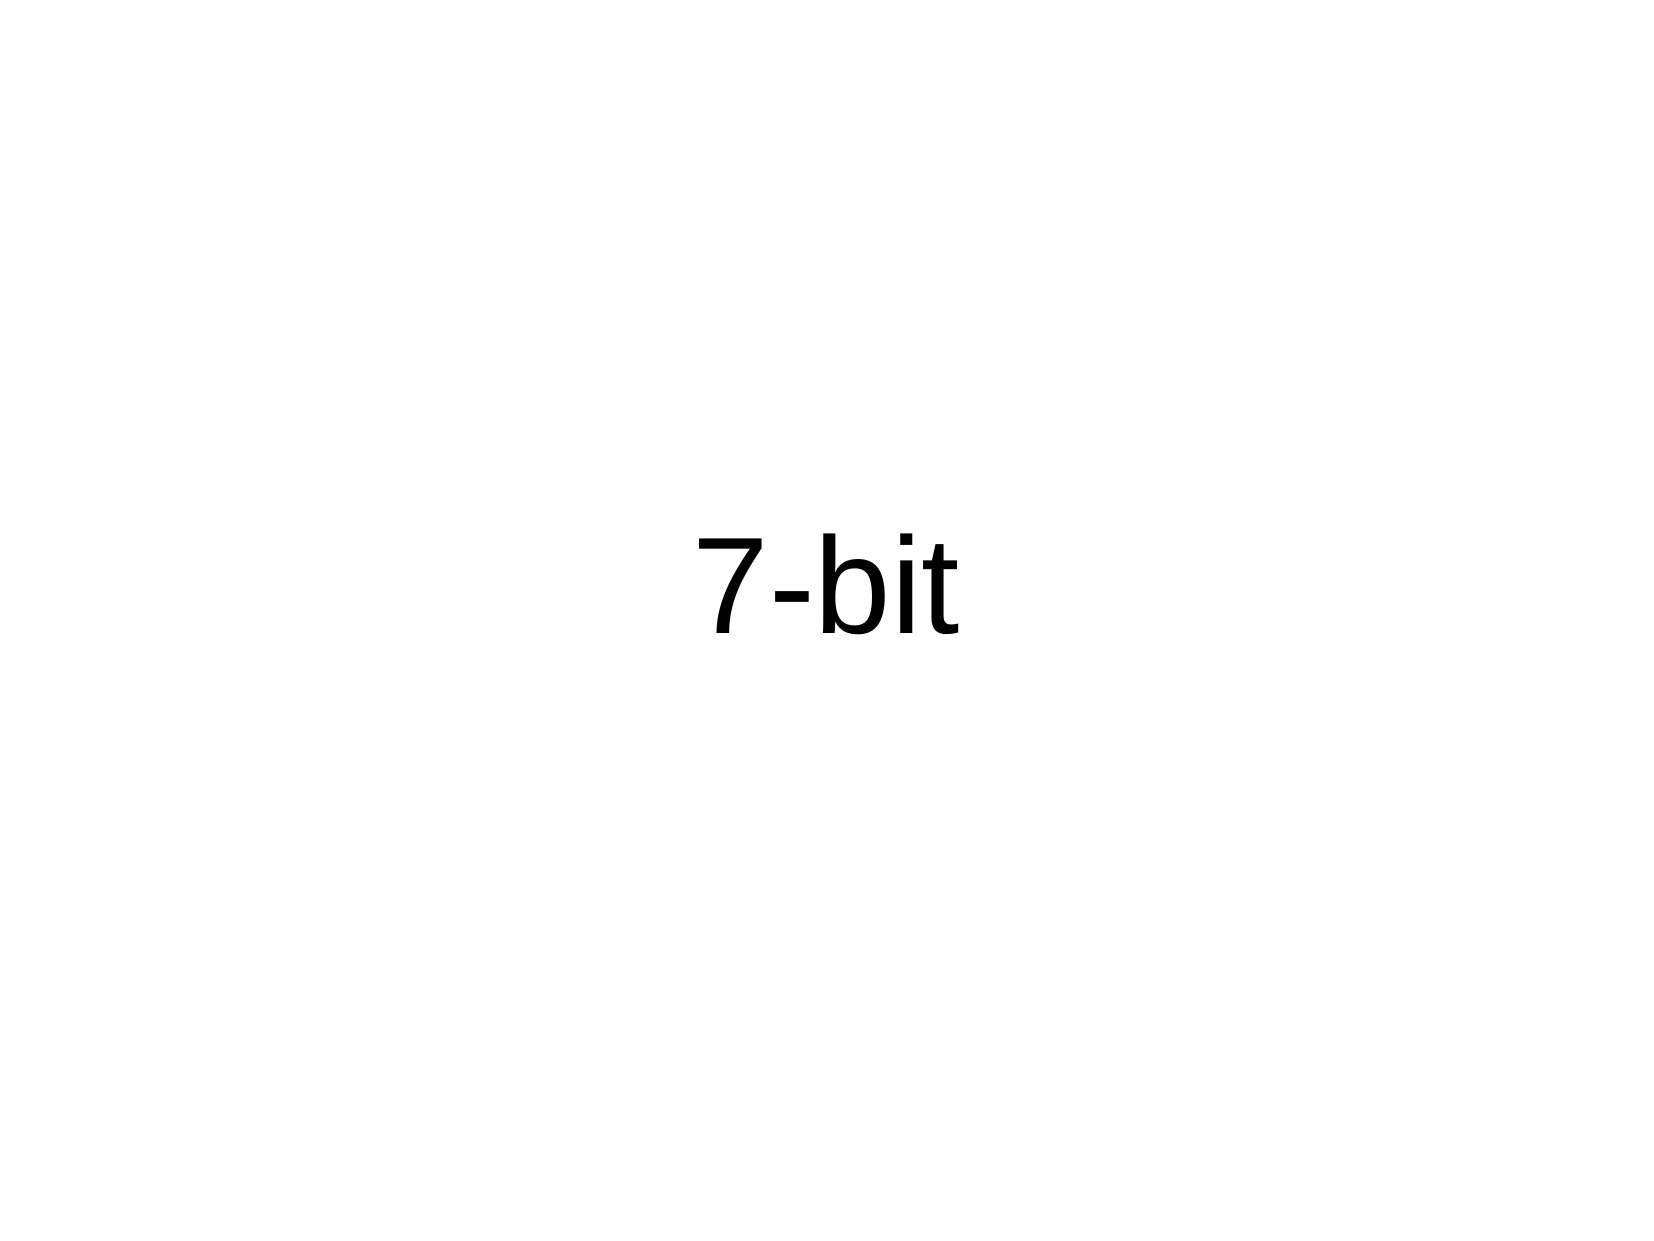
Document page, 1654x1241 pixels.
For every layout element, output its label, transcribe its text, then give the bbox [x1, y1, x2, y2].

title 7-bit [82, 56, 1571, 1115]
